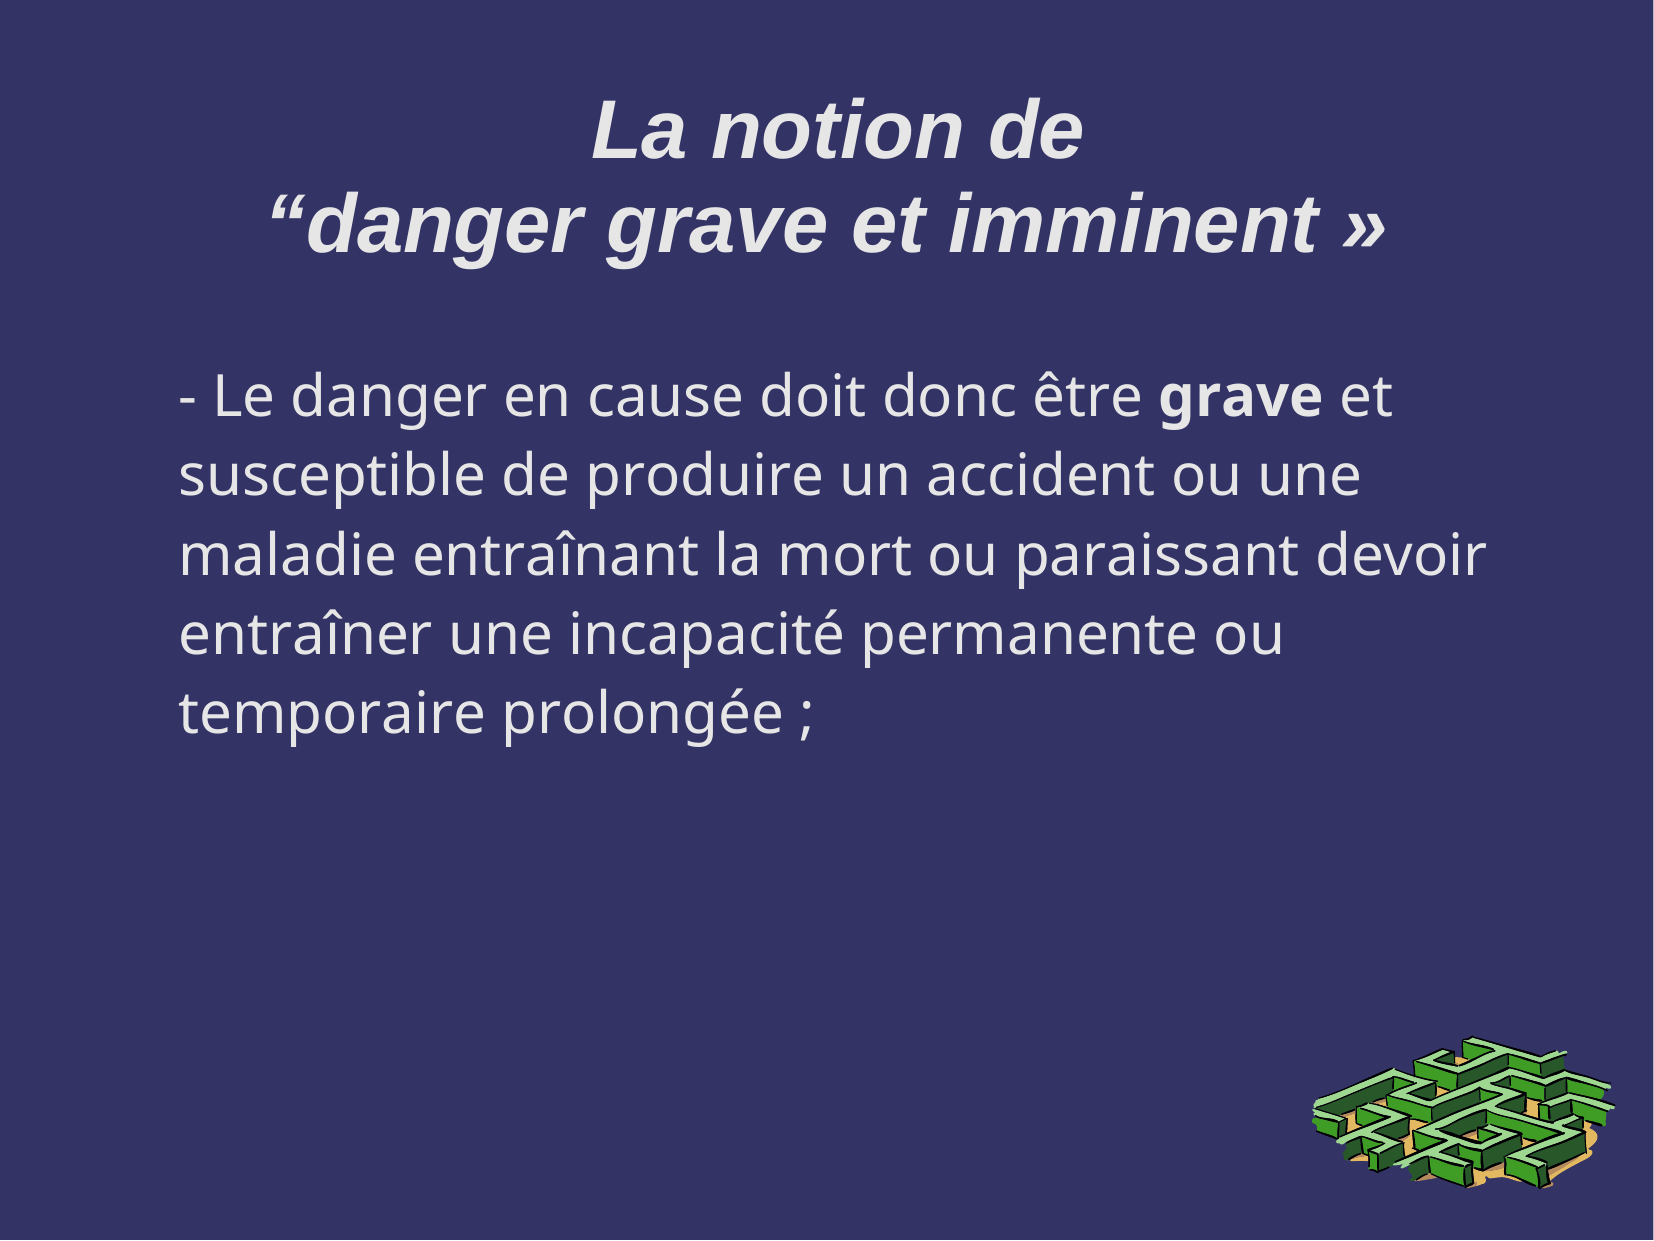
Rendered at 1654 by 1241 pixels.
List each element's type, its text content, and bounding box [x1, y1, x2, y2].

title La notion de “danger grave et imminent » [59, 58, 1595, 296]
list - Le danger en cause doit donc être grave et susceptible de produire un accident ou une maladie entraînant la mort ou paraissant devoir entraîner une incapacité permanente ou temporaire prolongée ; [178, 354, 1570, 1132]
